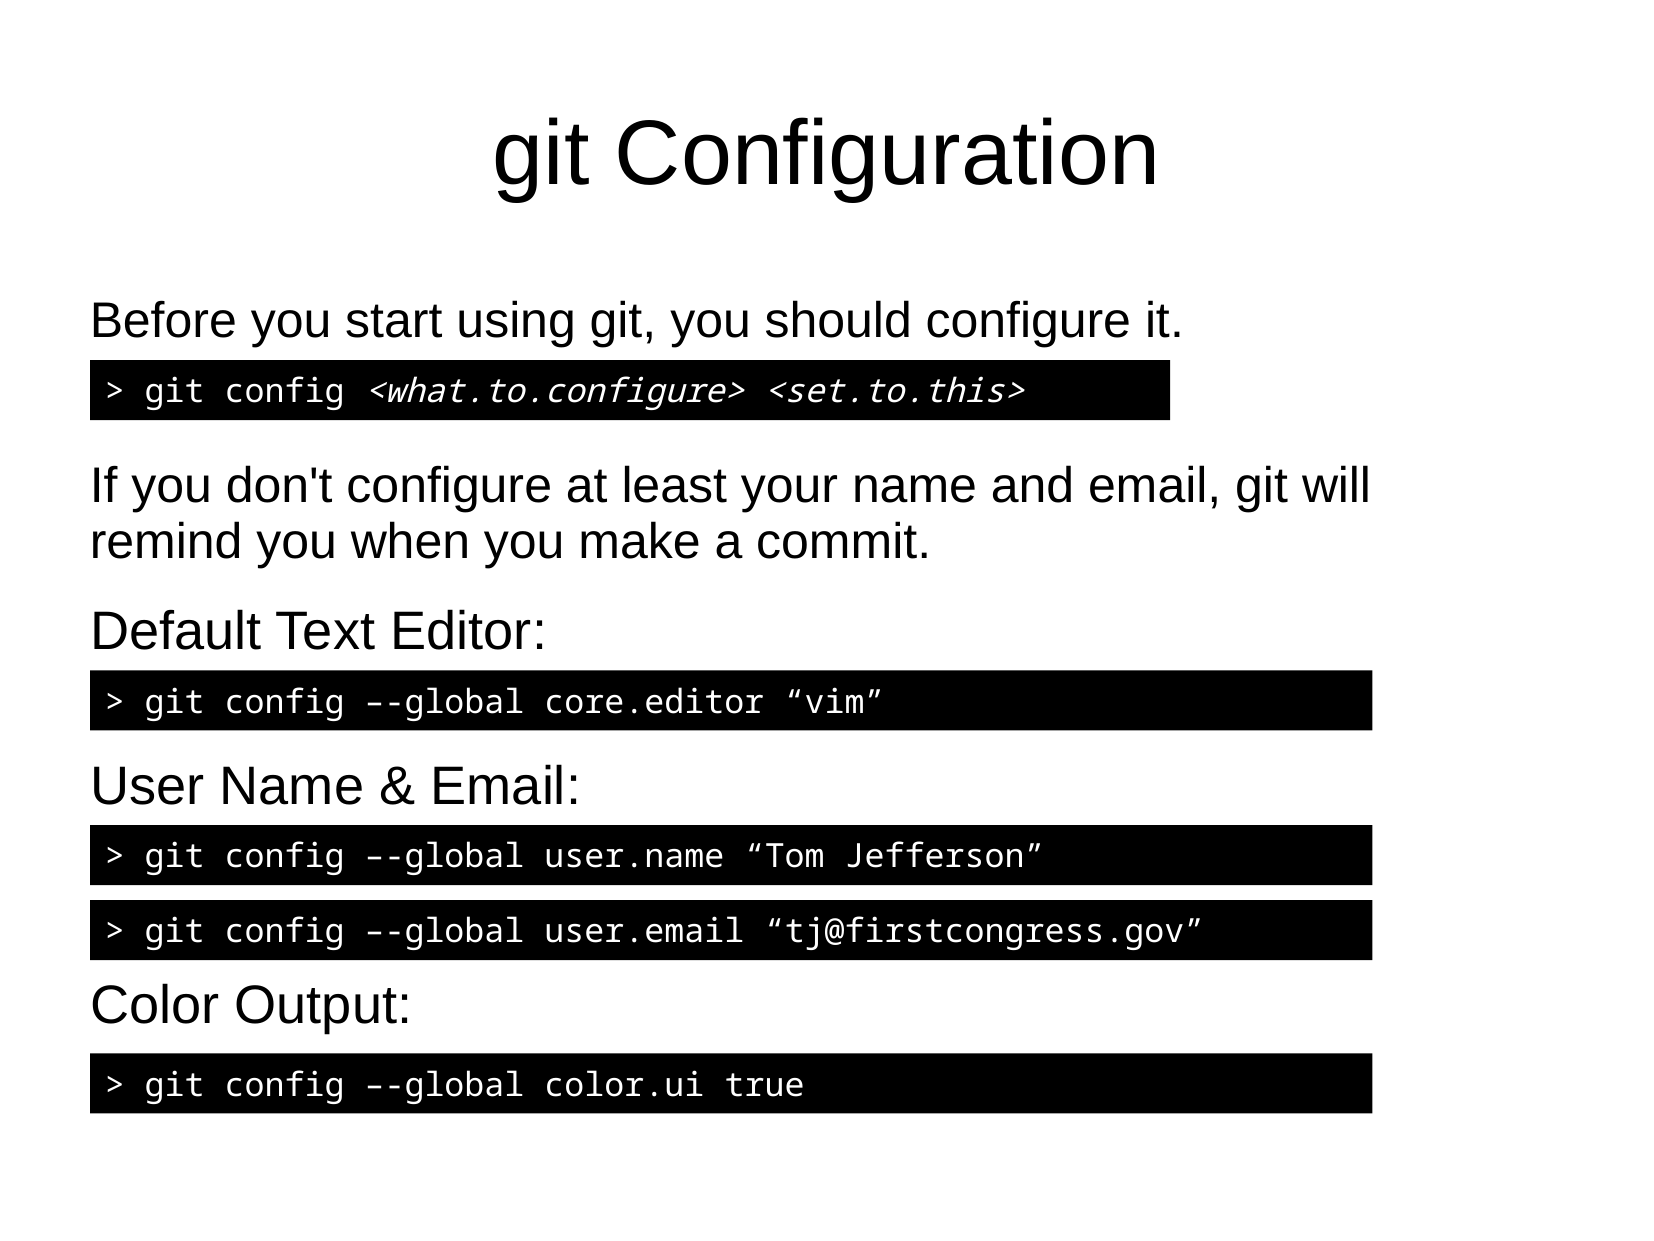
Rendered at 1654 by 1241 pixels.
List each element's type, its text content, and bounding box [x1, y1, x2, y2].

text_box > git config –-global user.name “Tom Jefferson” [90, 825, 1373, 882]
title git Configuration [82, 49, 1571, 257]
list Color Output: [90, 975, 1553, 1126]
text_box If you don't configure at least your name and email, git will remind you when you make a commit. [75, 450, 1546, 577]
text_box Before you start using git, you should configure it. [75, 285, 1546, 412]
text_box > git config –-global user.email “tj@firstcongress.gov” [90, 900, 1373, 957]
list User Name & Email: [90, 755, 1553, 975]
text_box > git config –-global core.editor “vim” [90, 670, 1373, 727]
list Default Text Editor: [90, 600, 1546, 755]
text_box > git config <what.to.configure> <set.to.this> [90, 360, 1171, 417]
text_box > git config –-global color.ui true [90, 1053, 1373, 1111]
